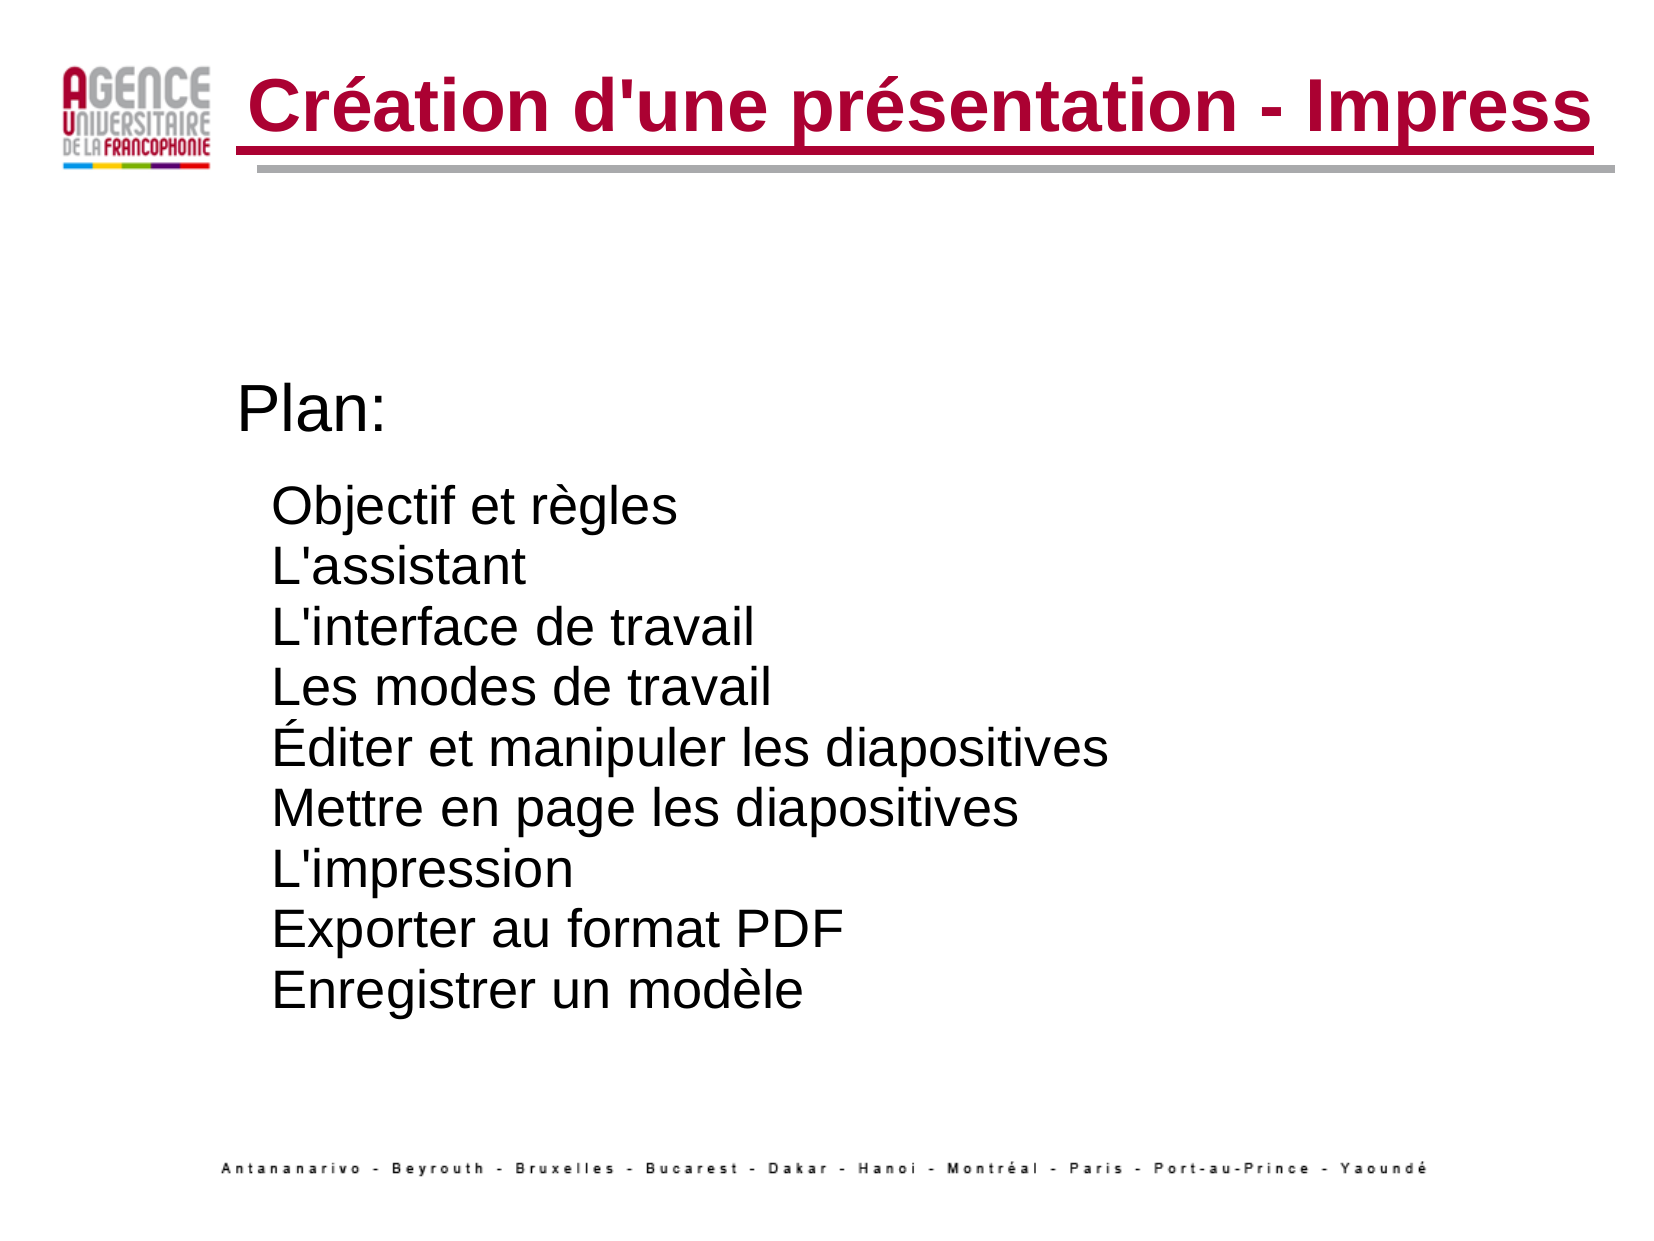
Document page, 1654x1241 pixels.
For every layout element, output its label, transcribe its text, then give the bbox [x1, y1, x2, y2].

title Création d'une présentation - Impress [236, 59, 1595, 151]
picture [29, 29, 1625, 1241]
subtitle Plan: Objectif et règles L'assistant L'interface de travail Les modes de travail Éditer et manipuler les diapositives Mettre en page les diapositives L'impression Exporter au format PDF Enregistrer un modèle [236, 241, 1595, 1150]
